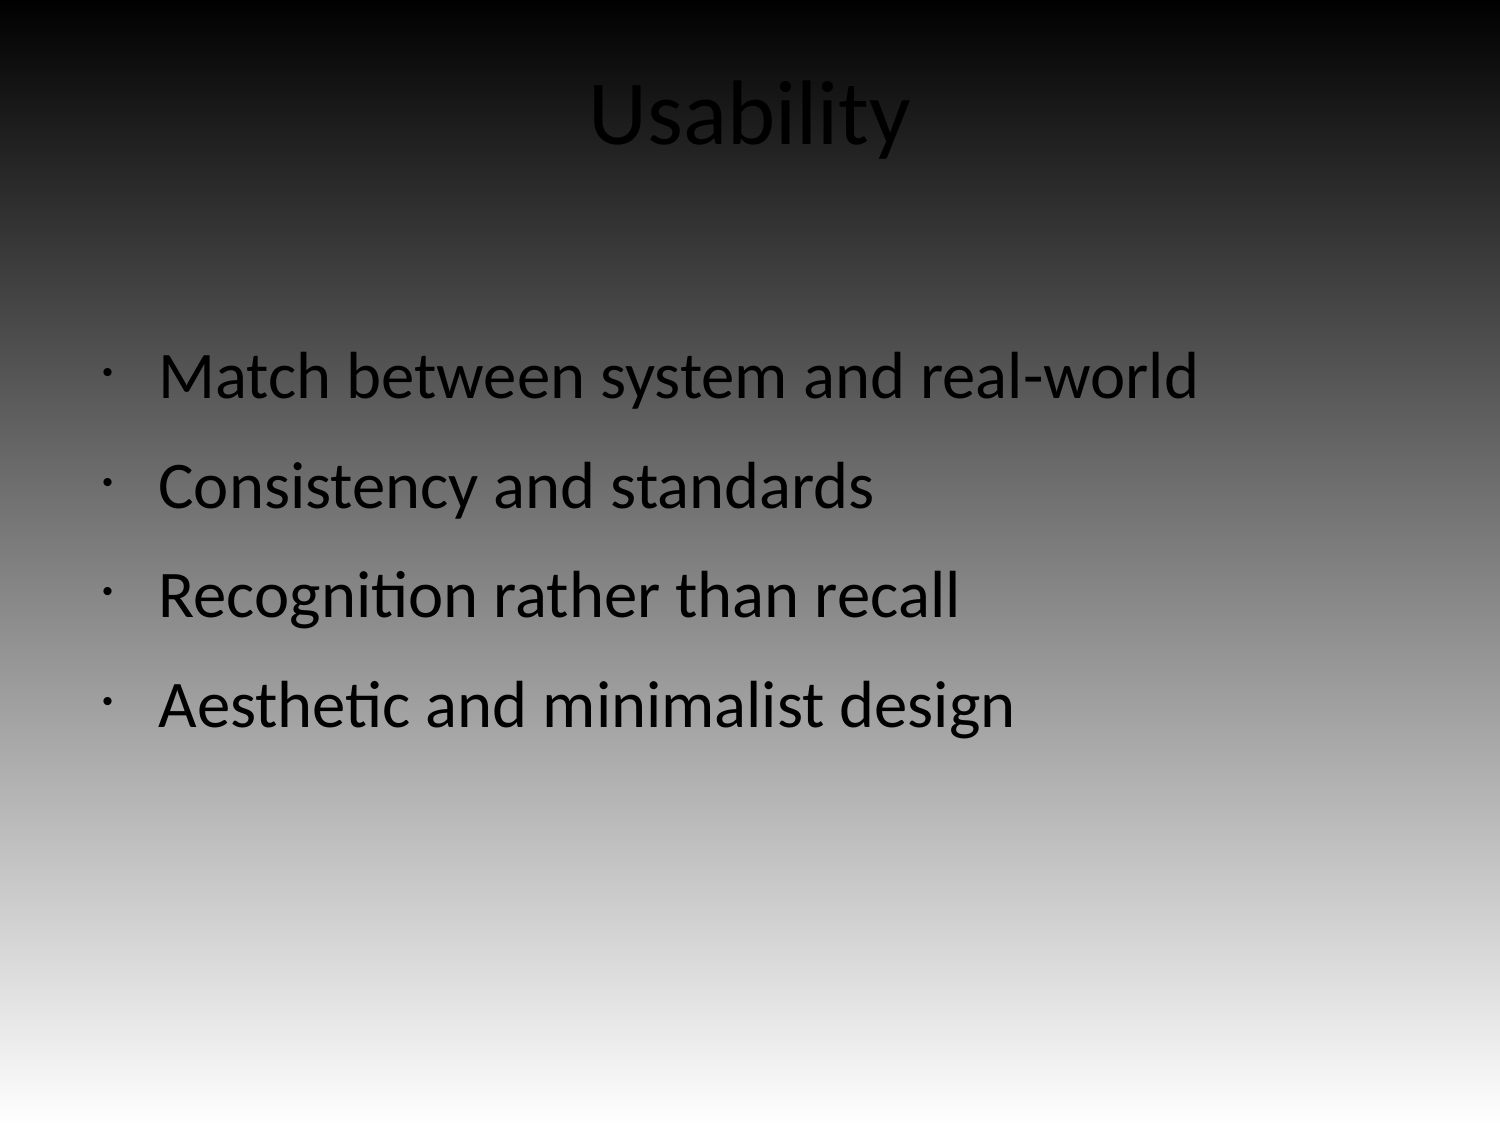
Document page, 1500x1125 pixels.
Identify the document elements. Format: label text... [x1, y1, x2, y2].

list Match between system and real-world Consistency and standards Recognition rather than recall Aesthetic and minimalist design [87, 324, 1438, 1068]
title Usability [75, 45, 1425, 233]
